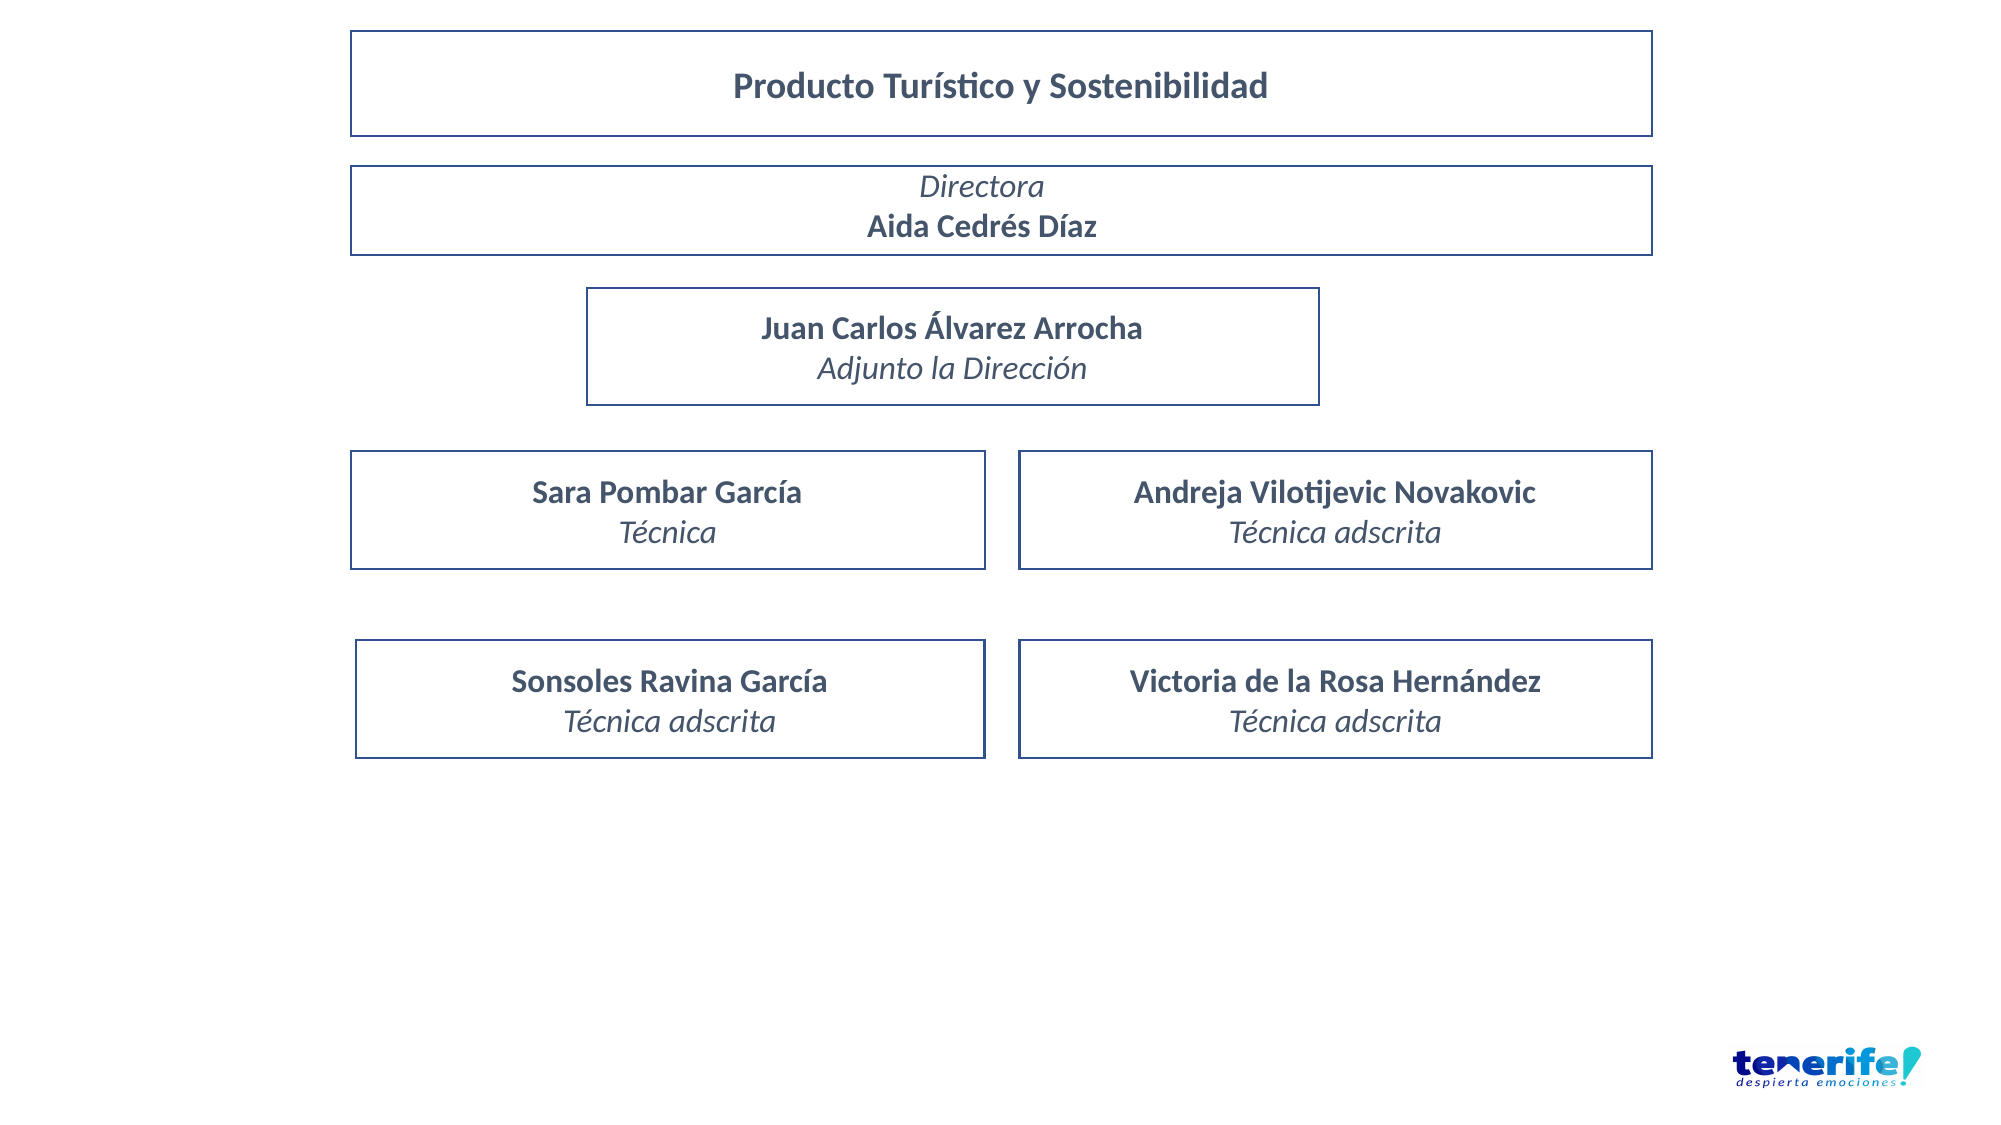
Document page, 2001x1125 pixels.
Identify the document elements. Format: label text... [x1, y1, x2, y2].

text_box Producto Turístico y Sostenibilidad [351, 31, 1652, 136]
text_box Andreja Vilotijevic Novakovic Técnica adscrita [1019, 451, 1652, 569]
text_box Victoria de la Rosa Hernández Técnica adscrita [1019, 640, 1652, 758]
text_box Directora Aida Cedrés Díaz [646, 156, 1319, 251]
text_box Sara Pombar García Técnica [351, 451, 985, 569]
text_box Juan Carlos Álvarez Arrocha Adjunto la Dirección [587, 288, 1319, 405]
picture [1728, 1043, 1925, 1090]
text_box Sonsoles Ravina García Técnica adscrita [356, 640, 985, 758]
